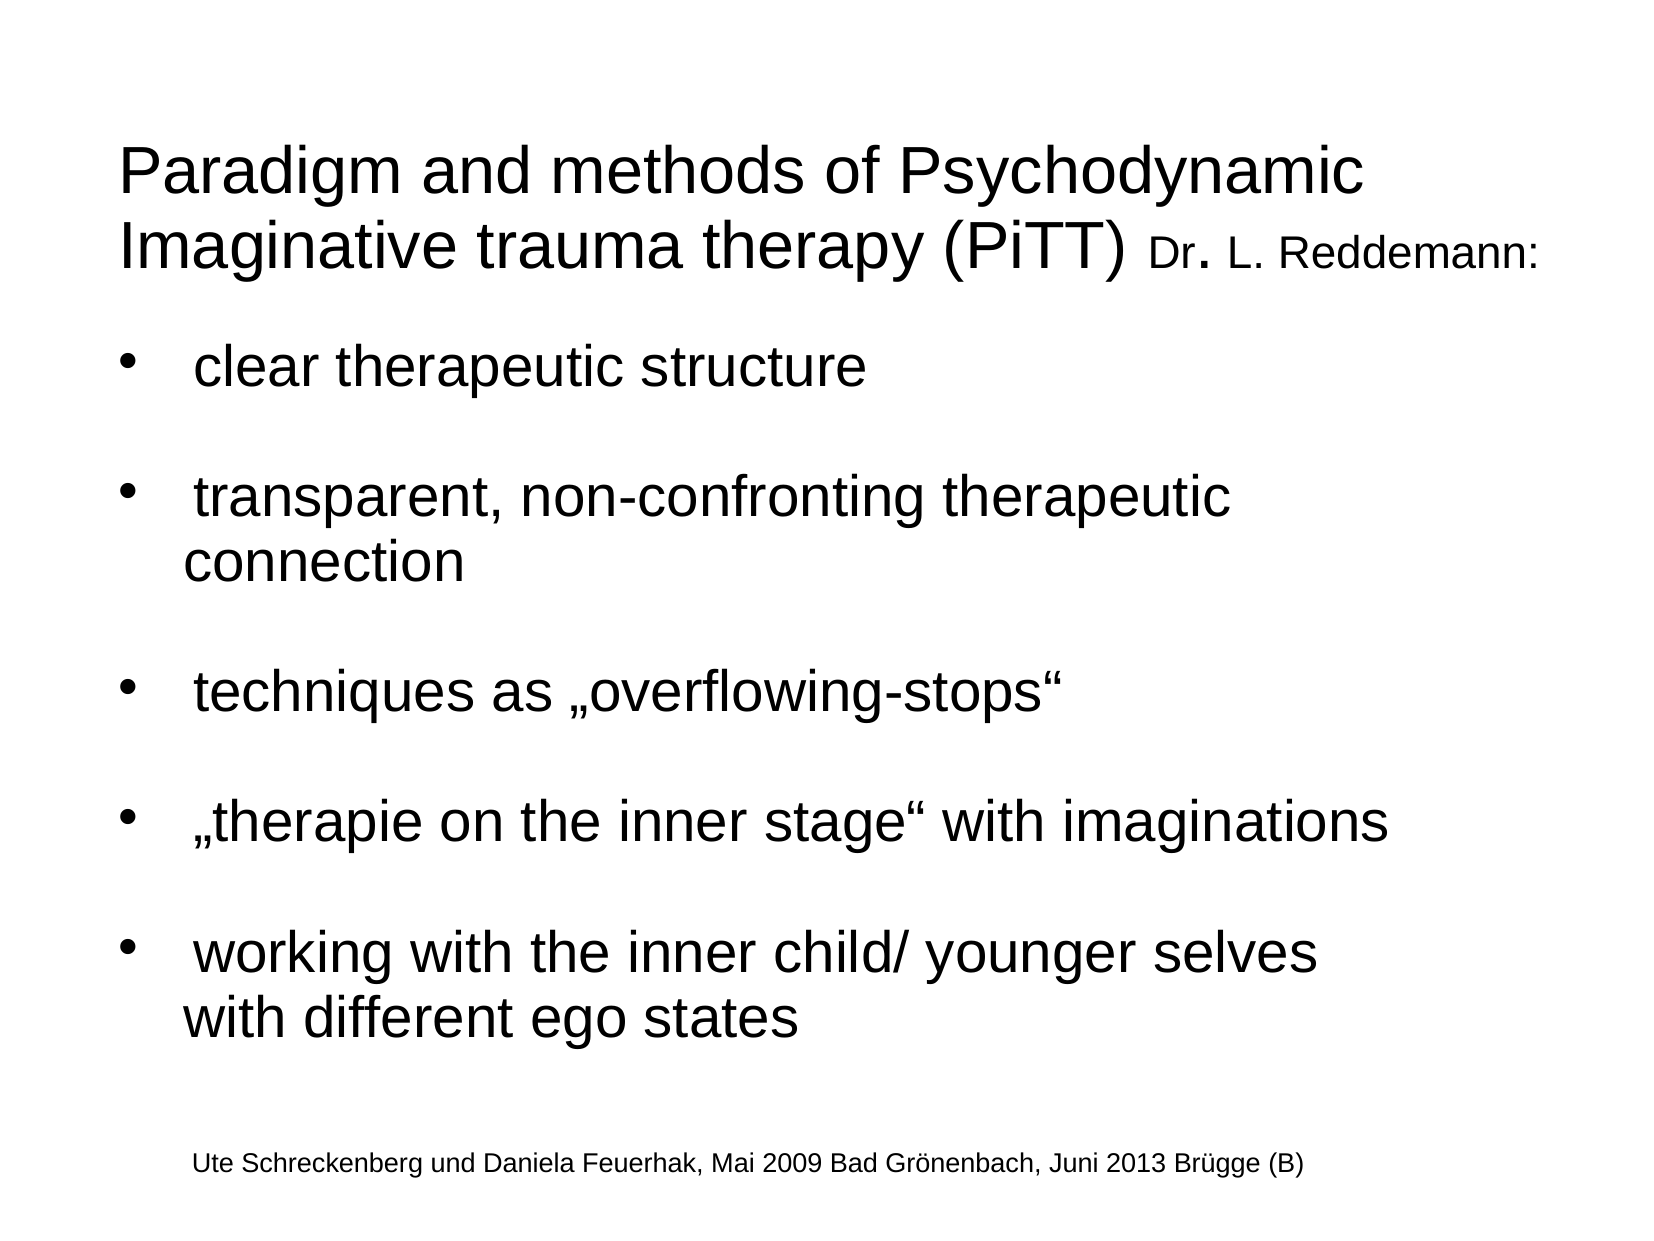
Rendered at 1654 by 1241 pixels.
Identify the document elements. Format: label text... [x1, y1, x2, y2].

subtitle Paradigm and methods of Psychodynamic Imaginative trauma therapy (PiTT) Dr. L. Reddemann: clear therapeutic structure transparent, non-confronting therapeutic connection techniques as „overflowing-stops“ „therapie on the inner stage“ with imaginations working with the inner child/ younger selves with different ego states [118, 116, 1565, 1063]
text_box Ute Schreckenberg und Daniela Feuerhak, Mai 2009 Bad Grönenbach, Juni 2013 Brügge (B) [177, 1112, 1418, 1181]
